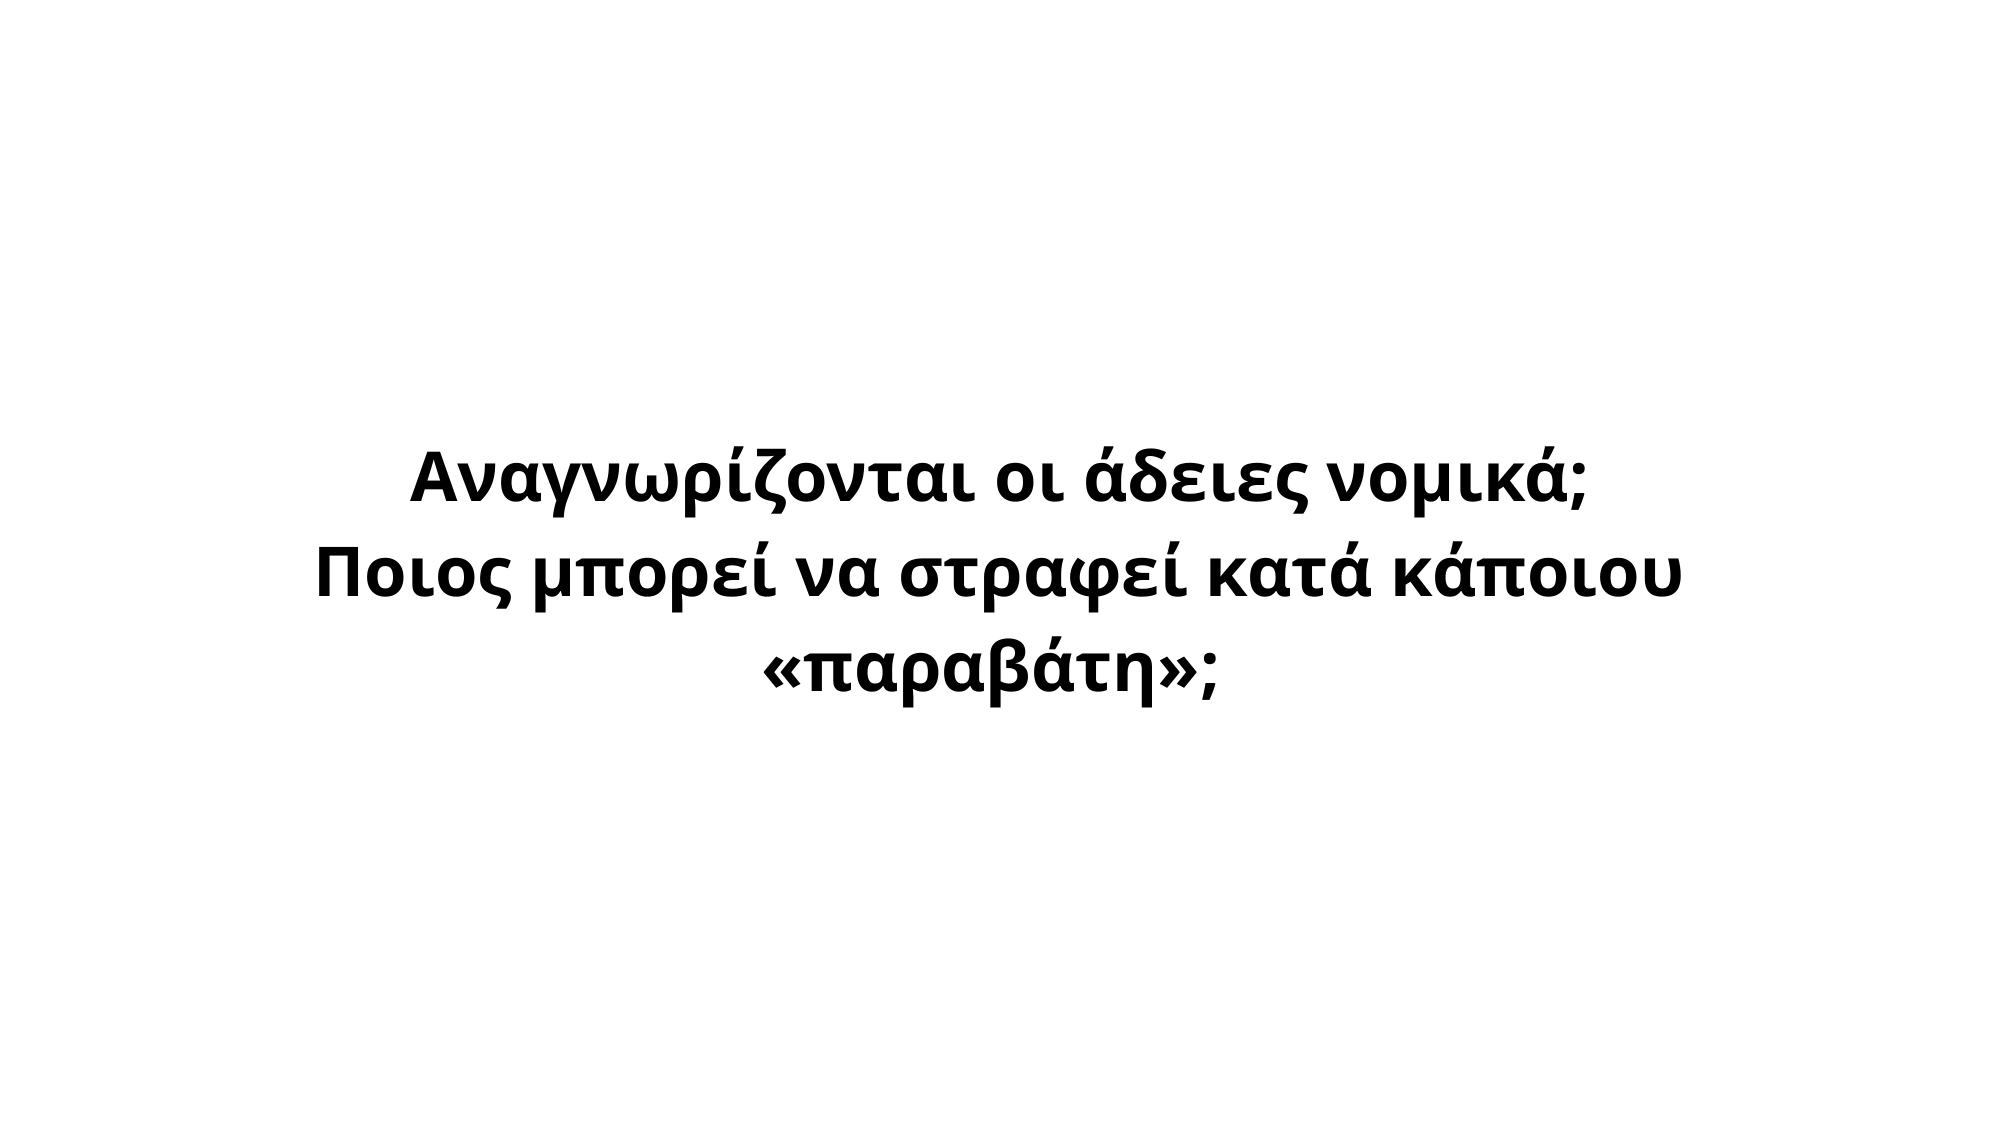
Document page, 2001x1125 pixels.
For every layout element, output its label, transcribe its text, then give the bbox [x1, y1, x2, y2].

title Αναγνωρίζονται οι άδειες νομικά; Ποιος μπορεί να στραφεί κατά κάποιου «παραβάτη»; [243, 412, 1757, 713]
